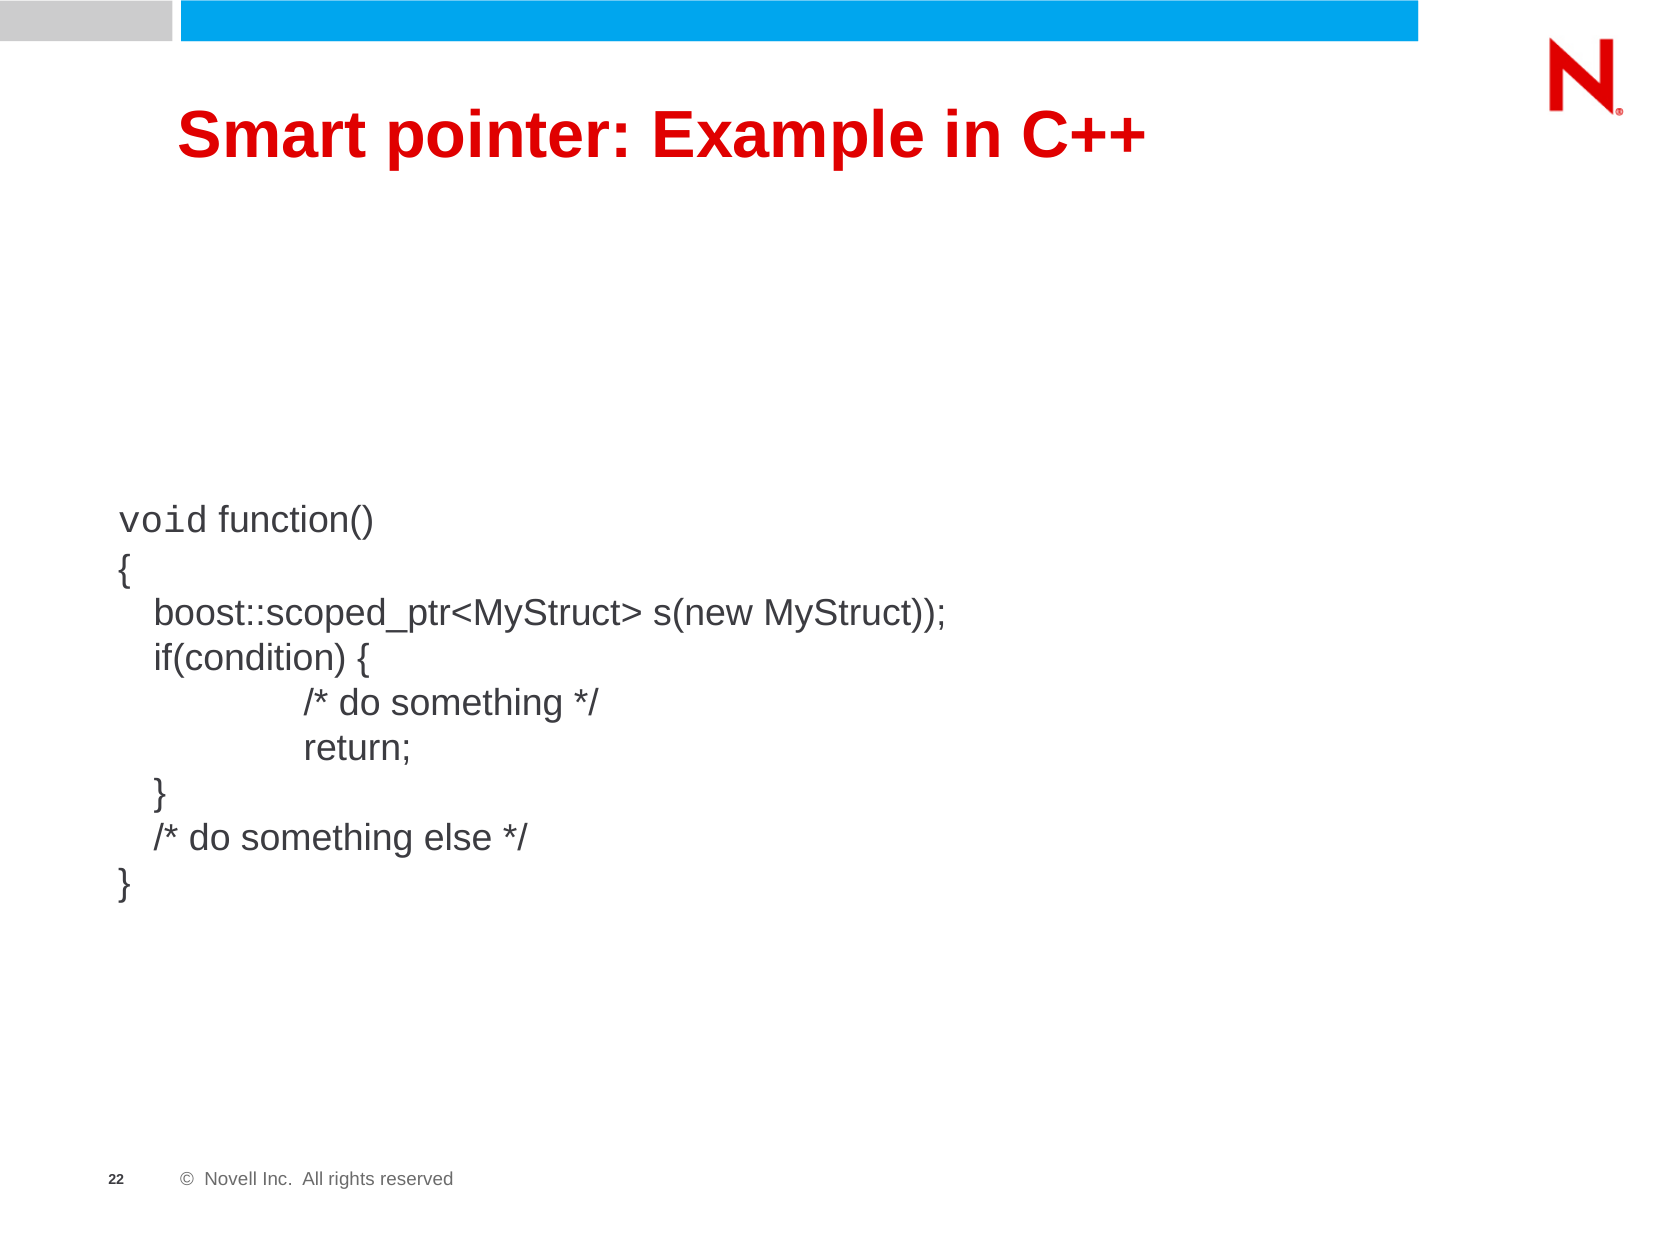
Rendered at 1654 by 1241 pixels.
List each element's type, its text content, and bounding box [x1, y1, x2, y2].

title Smart pointer: Example in C++ [177, 46, 1525, 226]
subtitle void function() { boost::scoped_ptr<MyStruct> s(new MyStruct)); if(condition) { /* do something */ return; } /* do something else */ } [82, 297, 1571, 1102]
picture [1547, 35, 1624, 117]
